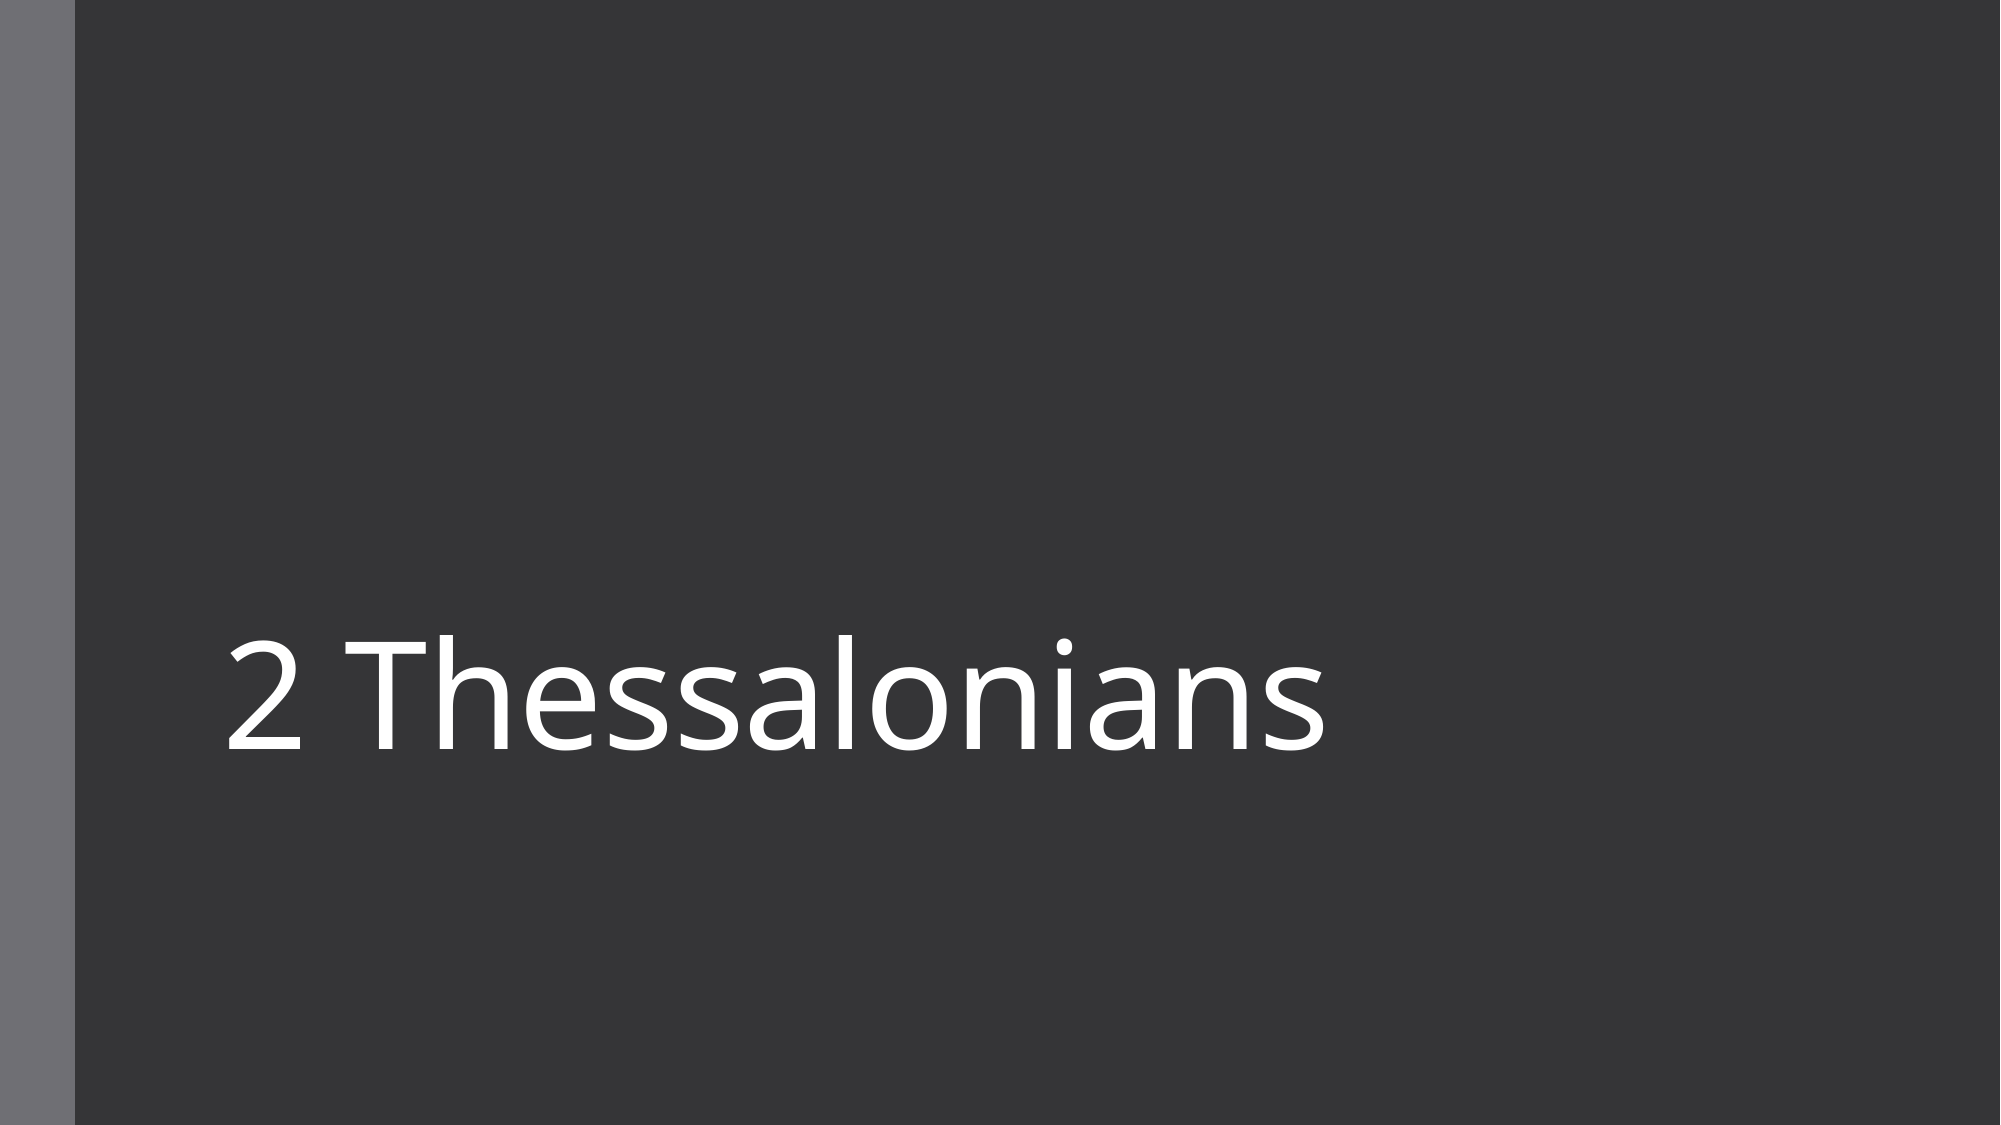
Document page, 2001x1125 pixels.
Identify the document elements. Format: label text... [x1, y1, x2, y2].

title 2 Thessalonians [206, 124, 1752, 788]
